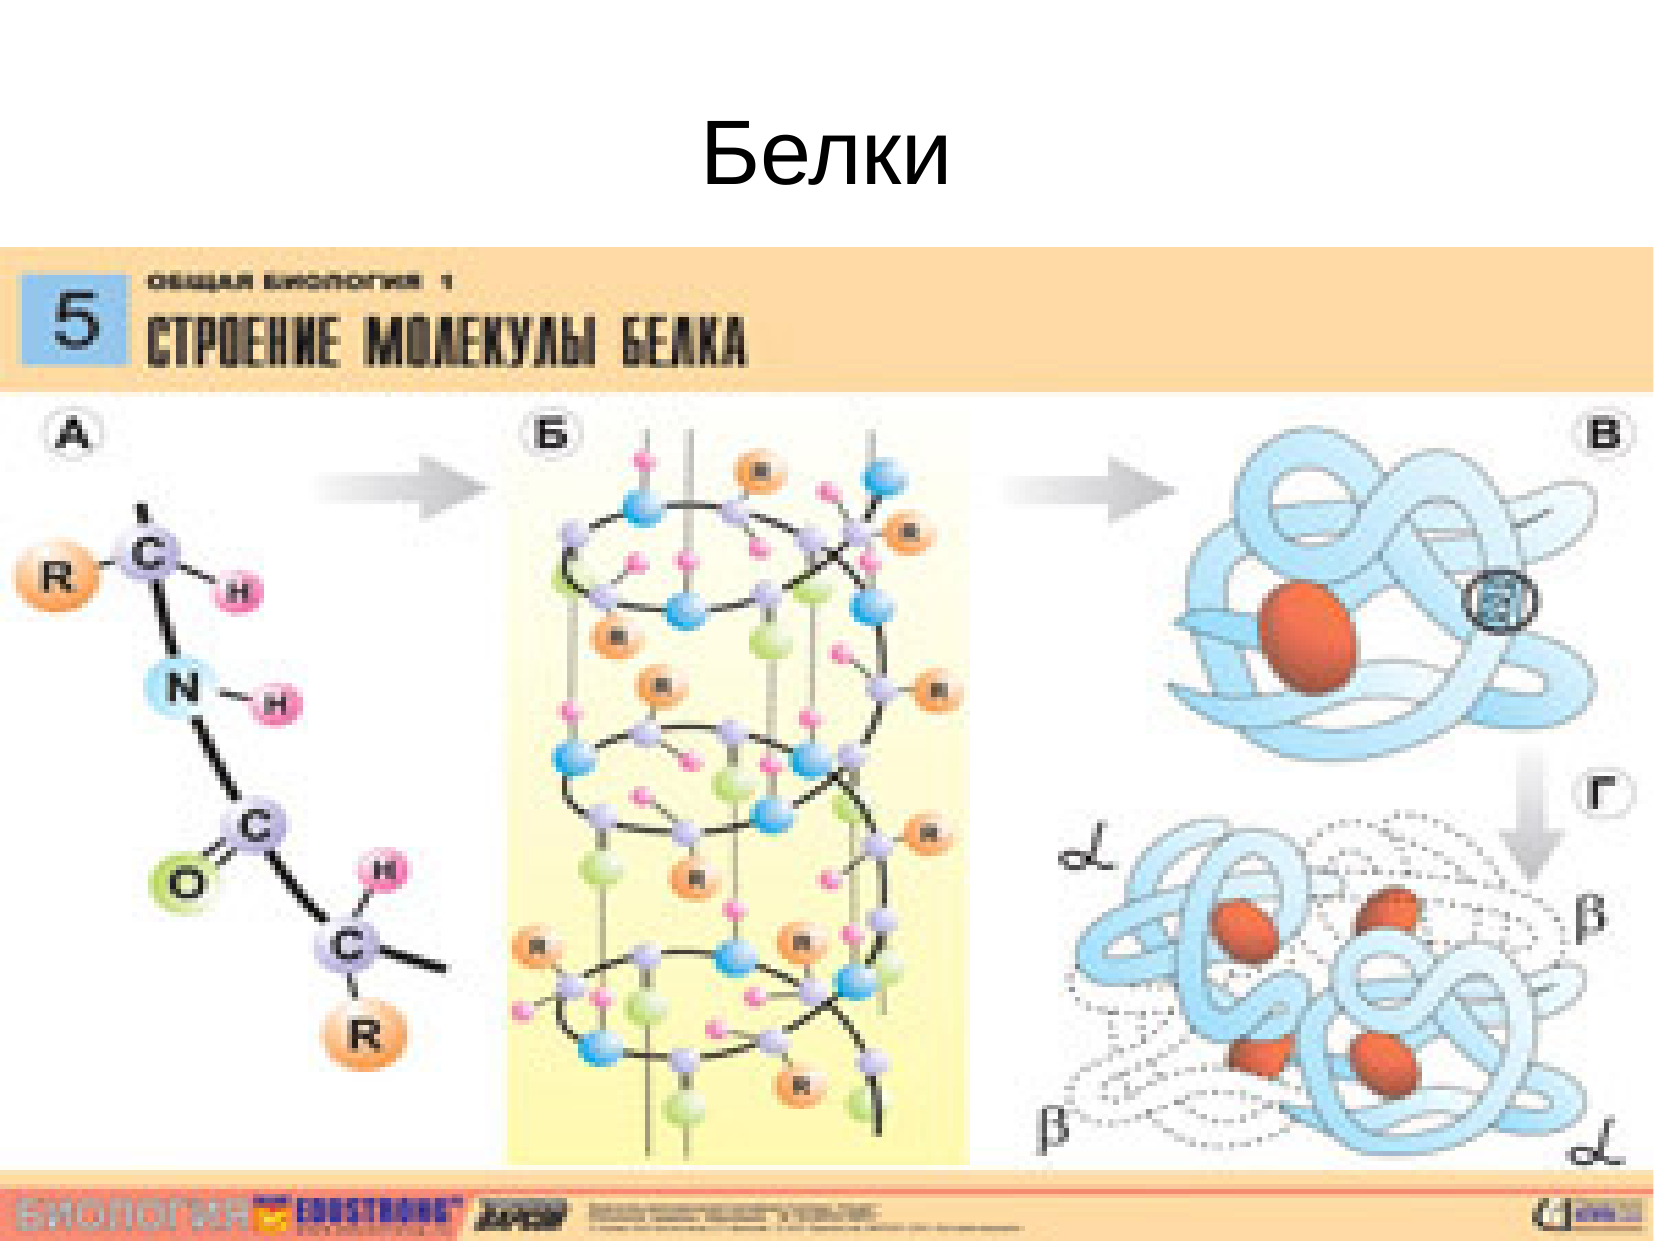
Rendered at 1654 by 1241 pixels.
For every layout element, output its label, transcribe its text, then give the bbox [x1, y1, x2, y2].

title Белки [82, 49, 1571, 247]
picture [0, 247, 1654, 1241]
